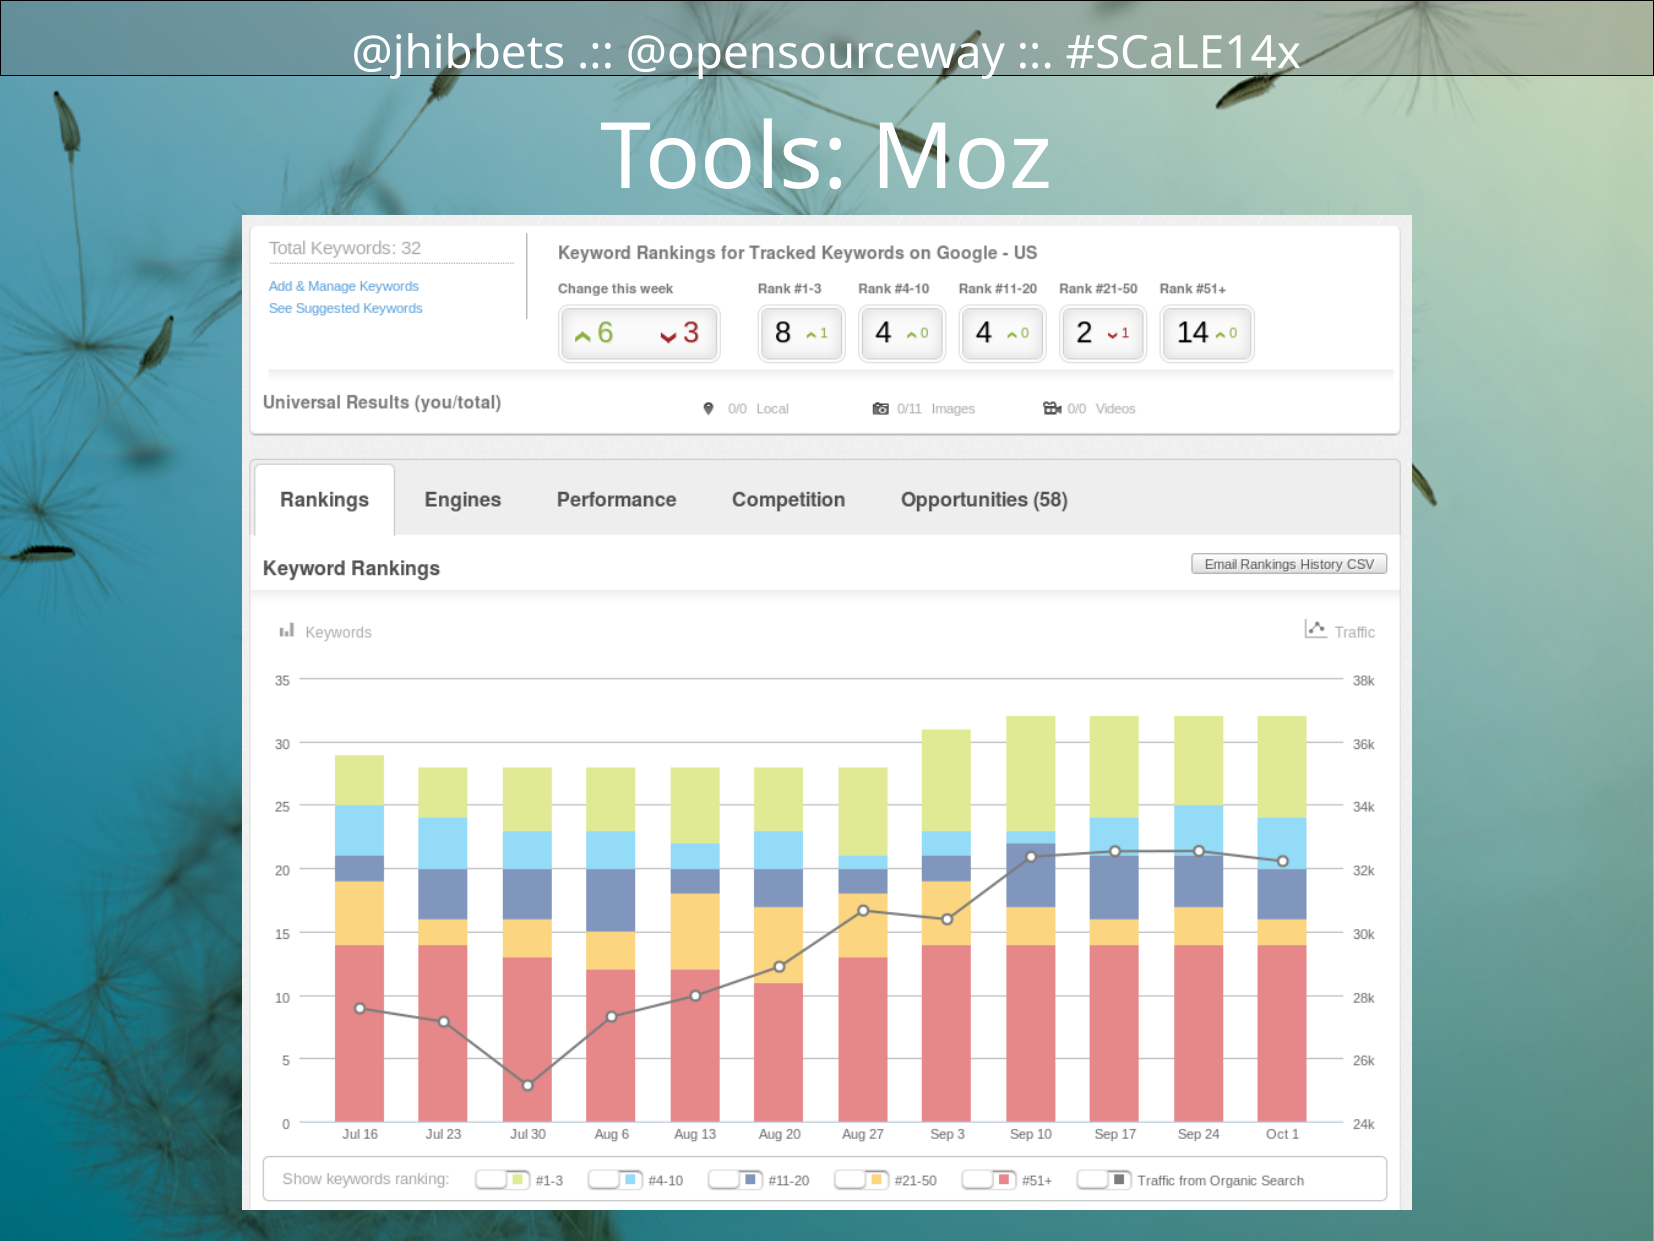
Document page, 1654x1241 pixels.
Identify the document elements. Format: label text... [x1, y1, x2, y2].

title Tools: Moz [82, 49, 1571, 257]
picture [0, 76, 1654, 1241]
